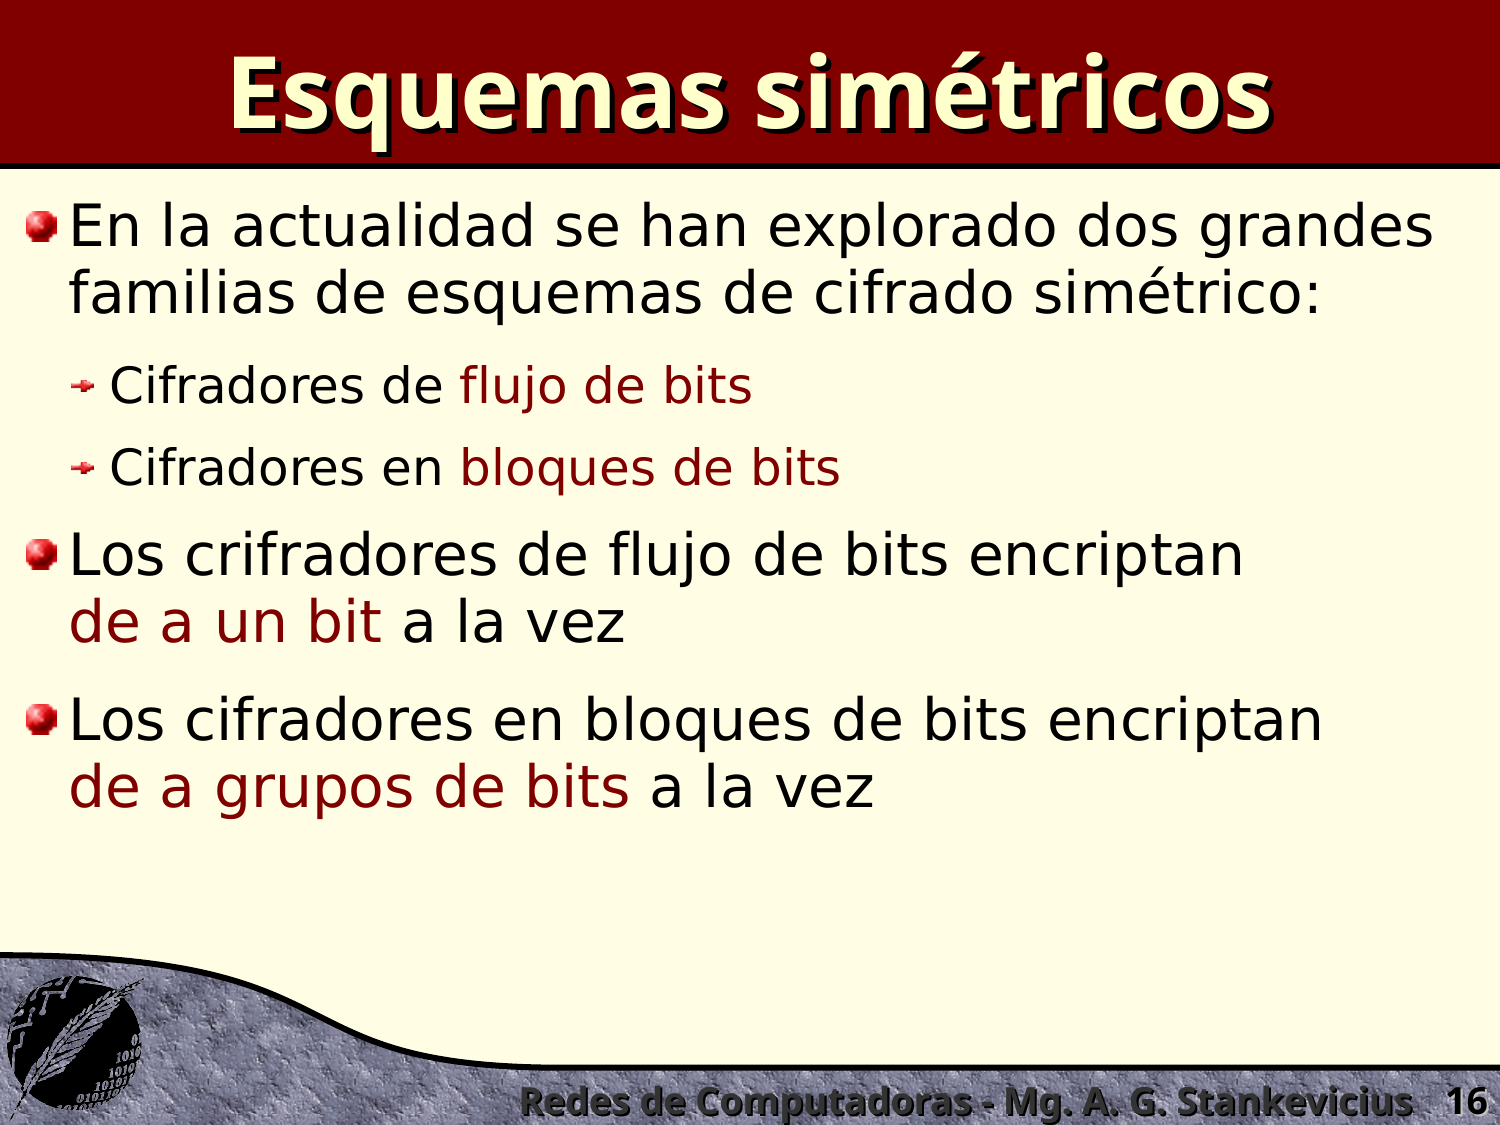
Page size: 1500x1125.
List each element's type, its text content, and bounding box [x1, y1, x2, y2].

picture [0, 959, 1500, 1125]
picture [1047, 1100, 1054, 1110]
list En la actualidad se han explorado dos grandes familias de esquemas de cifrado simétrico: Cifradores de flujo de bits Cifradores en bloques de bits Los crifradores de flujo de bits encriptan de a un bit a la vez Los cifradores en bloques de bits encriptan de a grupos de bits a la vez [11, 192, 1486, 845]
picture [790, 1100, 795, 1110]
title Esquemas simétricos [15, 5, 1485, 160]
